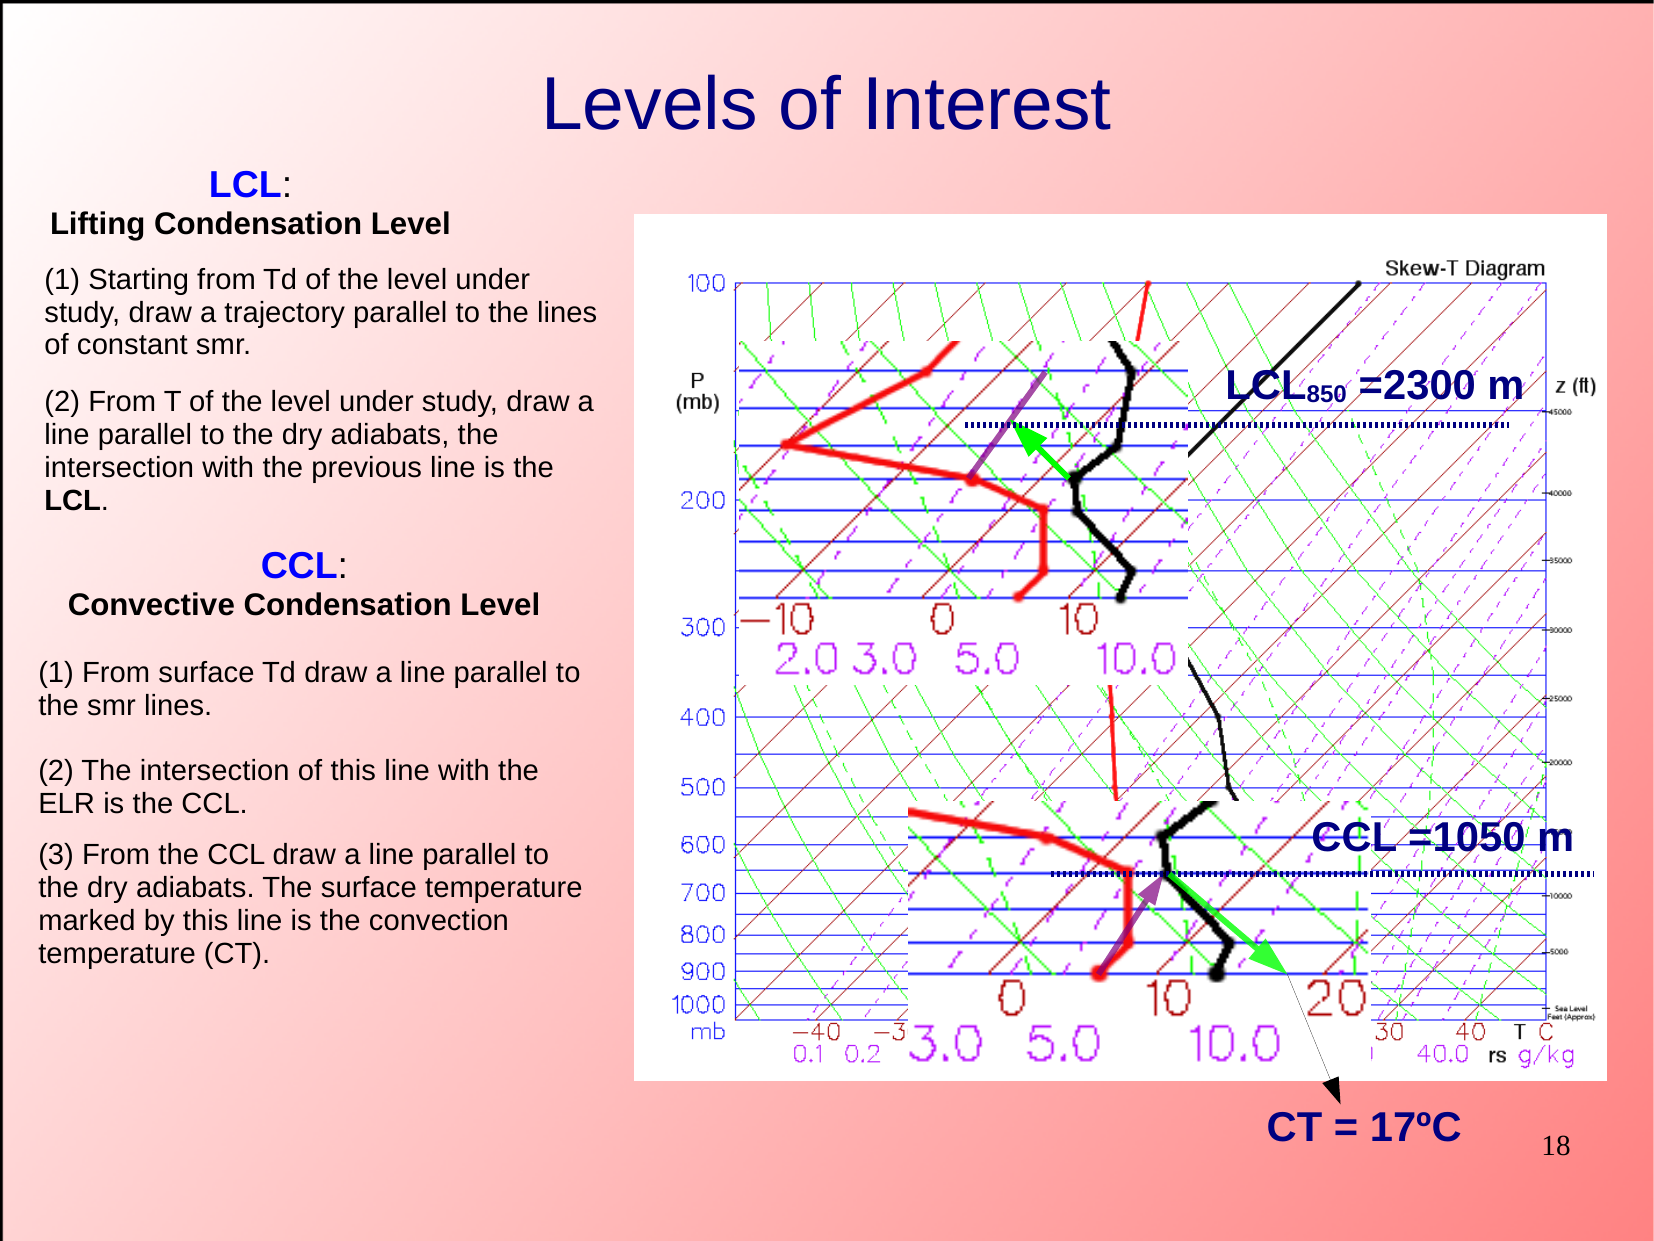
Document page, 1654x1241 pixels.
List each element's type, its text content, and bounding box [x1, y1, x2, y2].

title Levels of Interest [20, 41, 1633, 166]
text_box (2) From T of the level under study, draw a line parallel to the dry adiabats, the intersection with the previous line is the LCL. [29, 377, 615, 524]
text_box (1) From surface Td draw a line parallel to the smr lines. (2) The intersection of this line with the ELR is the CCL. [23, 648, 609, 828]
text_box (1) Starting from Td of the level under study, draw a trajectory parallel to the lines of constant smr. [29, 255, 615, 369]
text_box (3) From the CCL draw a line parallel to the dry adiabats. The surface temperature marked by this line is the convection temperature (CT). [23, 831, 609, 1010]
text_box CCL: Convective Condensation Level [53, 537, 595, 629]
text_box CCL =1050 m [1296, 806, 1595, 868]
text_box LCL: Lifting Condensation Level [35, 156, 598, 249]
text_box LCL850 =2300 m [1210, 354, 1550, 430]
text_box CT = 17ºC [1251, 1096, 1507, 1158]
picture [0, 0, 1654, 1241]
